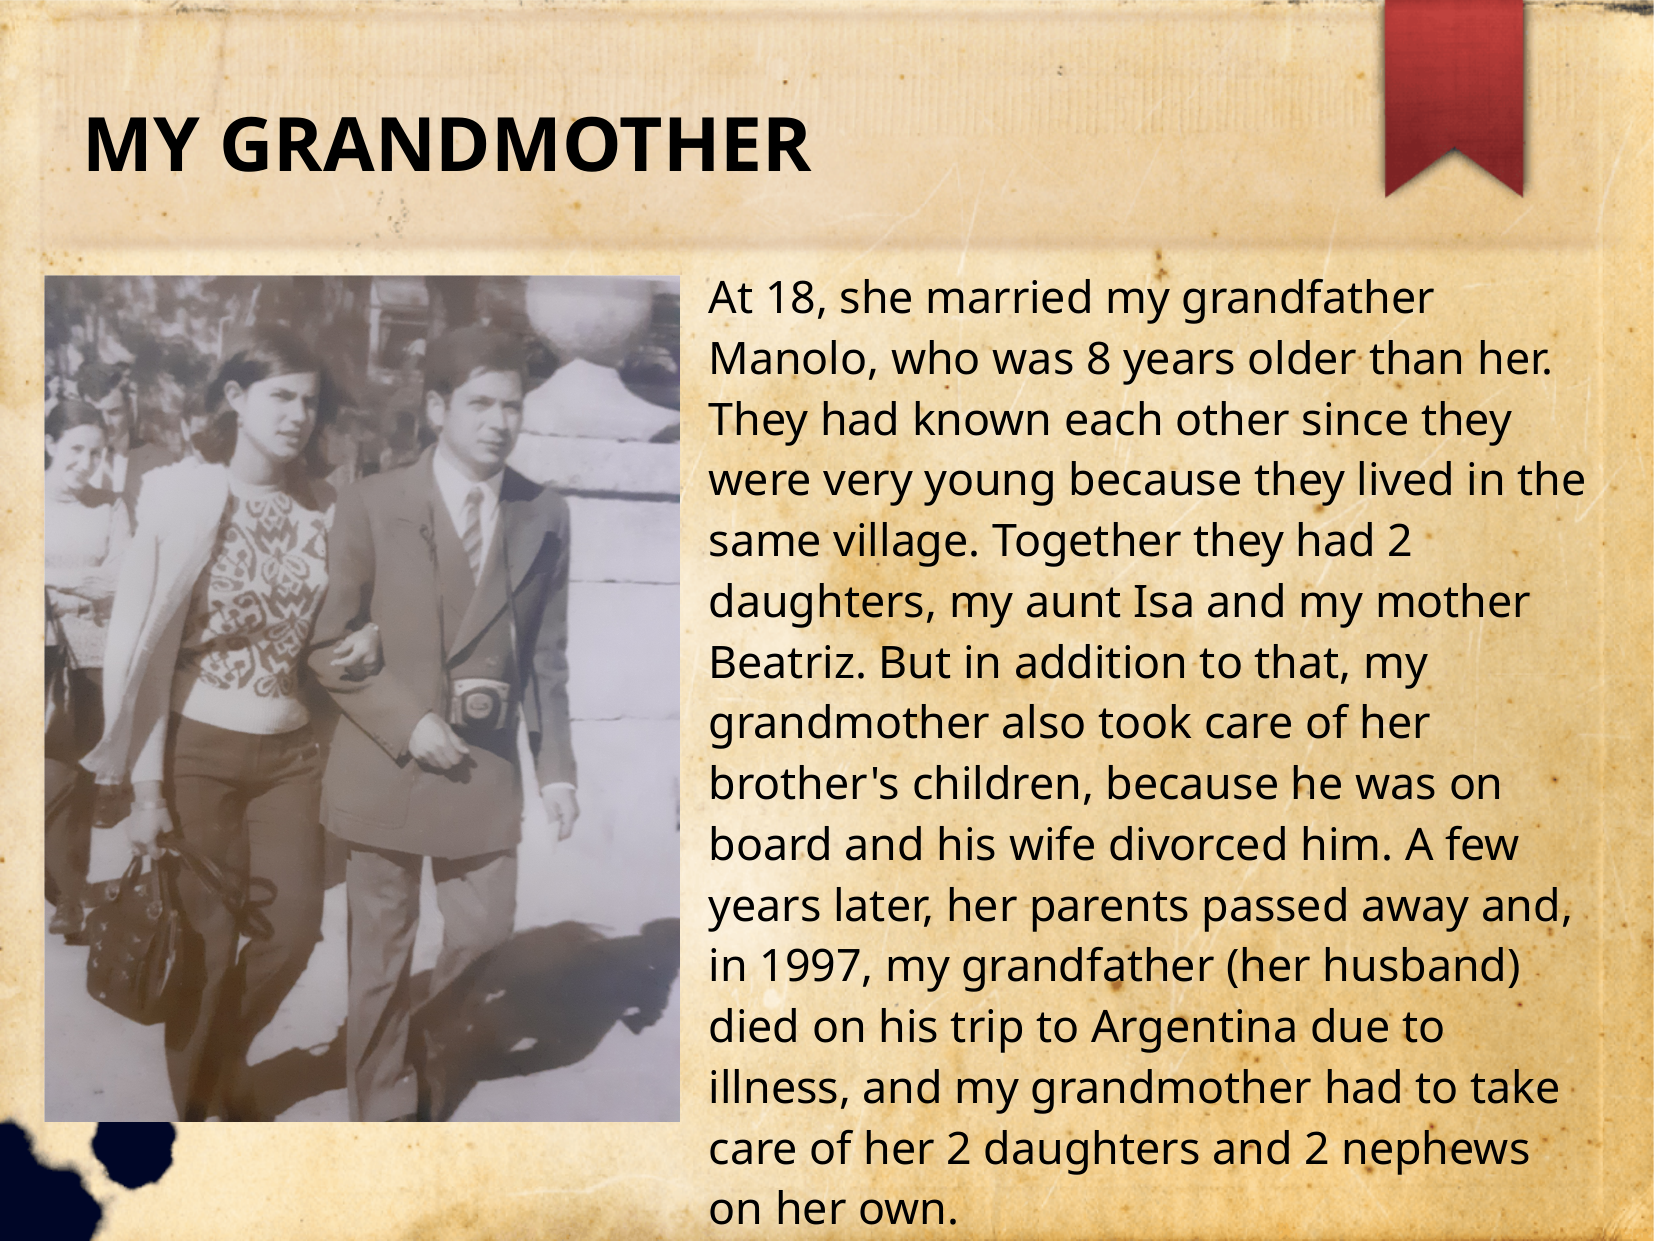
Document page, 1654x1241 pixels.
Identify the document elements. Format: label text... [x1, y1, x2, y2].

title MY GRANDMOTHER [82, 49, 1347, 237]
picture [0, 0, 1654, 1241]
list At 18, she married my grandfather Manolo, who was 8 years older than her. They had known each other since they were very young because they lived in the same village. Together they had 2 daughters, my aunt Isa and my mother Beatriz. But in addition to that, my grandmother also took care of her brother's children, because he was on board and his wife divorced him. A few years later, her parents passed away and, in 1997, my grandfather (her husband) died on his trip to Argentina due to illness, and my grandmother had to take care of her 2 daughters and 2 nephews on her own. [708, 265, 1595, 1241]
